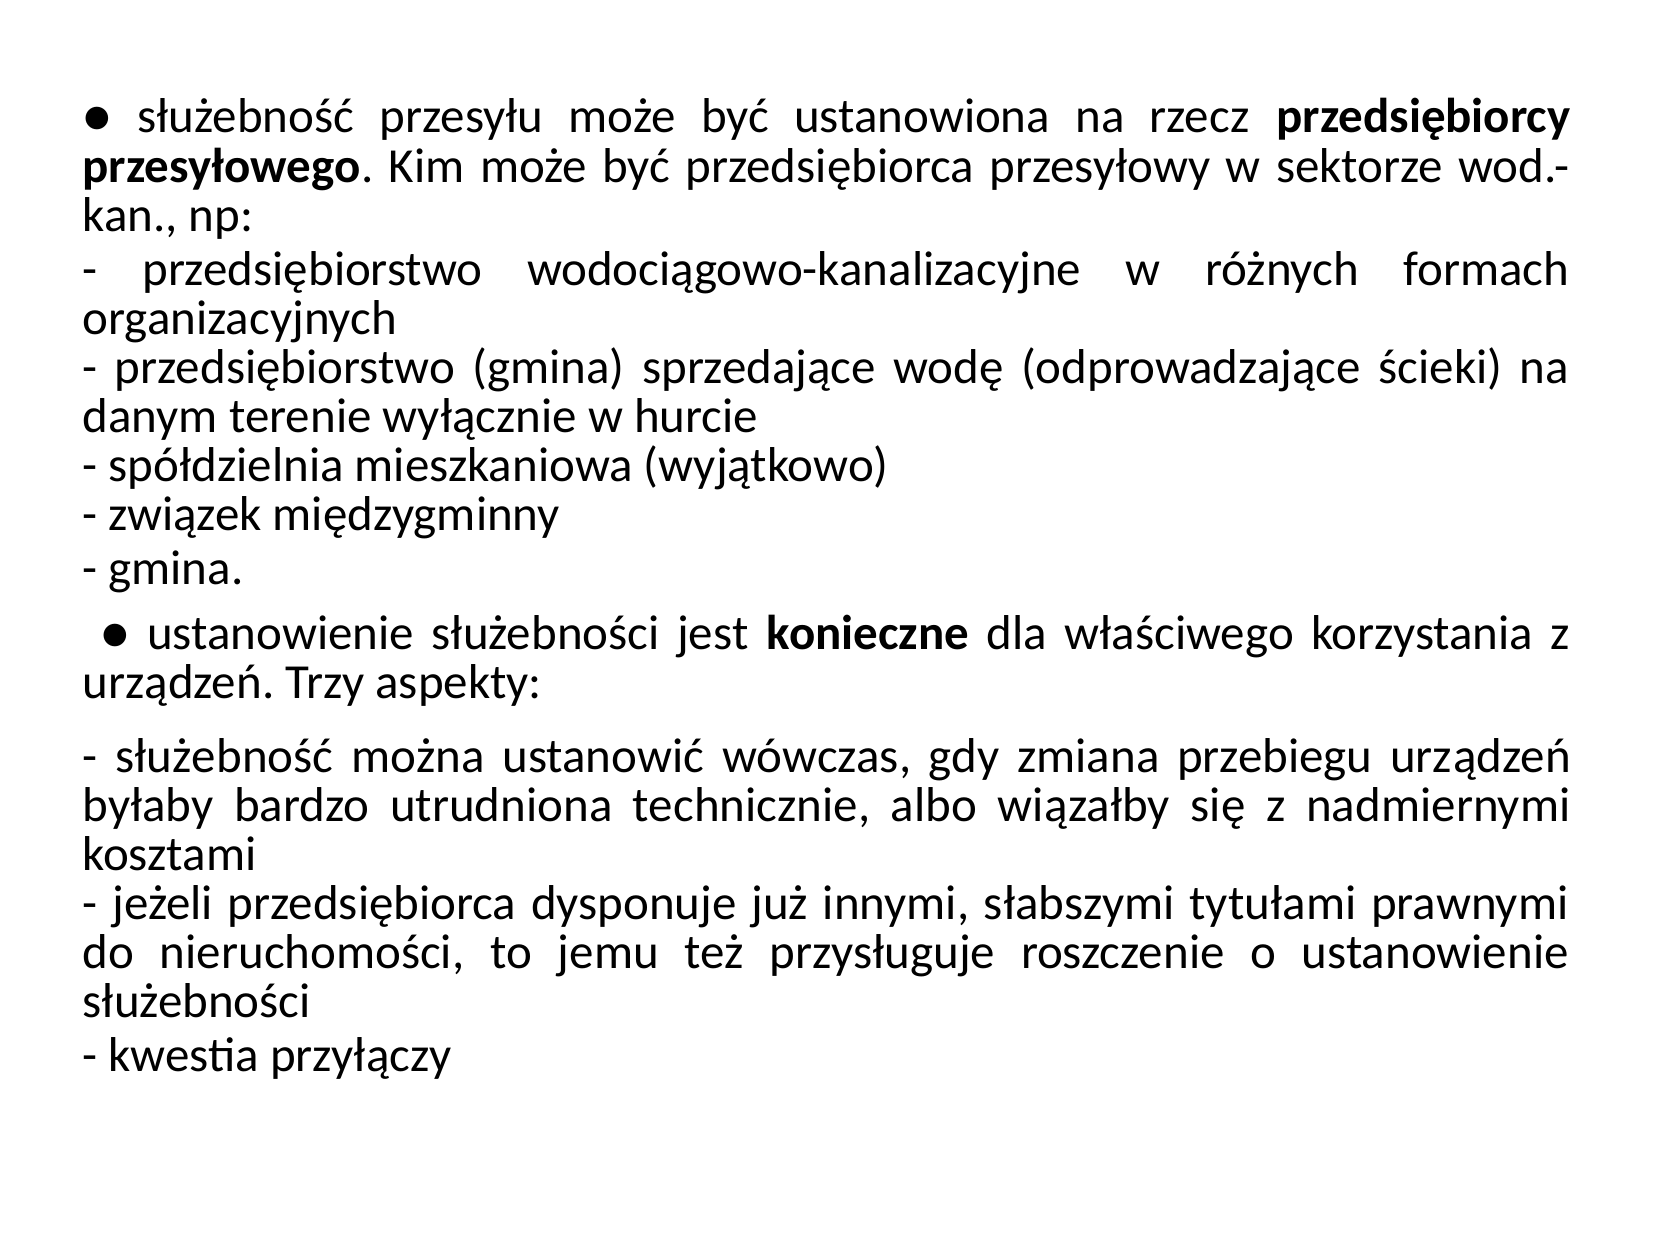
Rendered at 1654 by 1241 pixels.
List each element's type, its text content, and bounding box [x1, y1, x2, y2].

list ● służebność przesyłu może być ustanowiona na rzecz przedsiębiorcy przesyłowego. Kim może być przedsiębiorca przesyłowy w sektorze wod.-kan., np: - przedsiębiorstwo wodociągowo-kanalizacyjne w różnych formach organizacyjnych - przedsiębiorstwo (gmina) sprzedające wodę (odprowadzające ścieki) na danym terenie wyłącznie w hurcie - spółdzielnia mieszkaniowa (wyjątkowo) - związek międzygminny - gmina. ● ustanowienie służebności jest konieczne dla właściwego korzystania z urządzeń. Trzy aspekty: - służebność można ustanowić wówczas, gdy zmiana przebiegu urządzeń byłaby bardzo utrudniona technicznie, albo wiązałby się z nadmiernymi kosztami - jeżeli przedsiębiorca dysponuje już innymi, słabszymi tytułami prawnymi do nieruchomości, to jemu też przysługuje roszczenie o ustanowienie służebności - kwestia przyłączy [82, 36, 1571, 1087]
